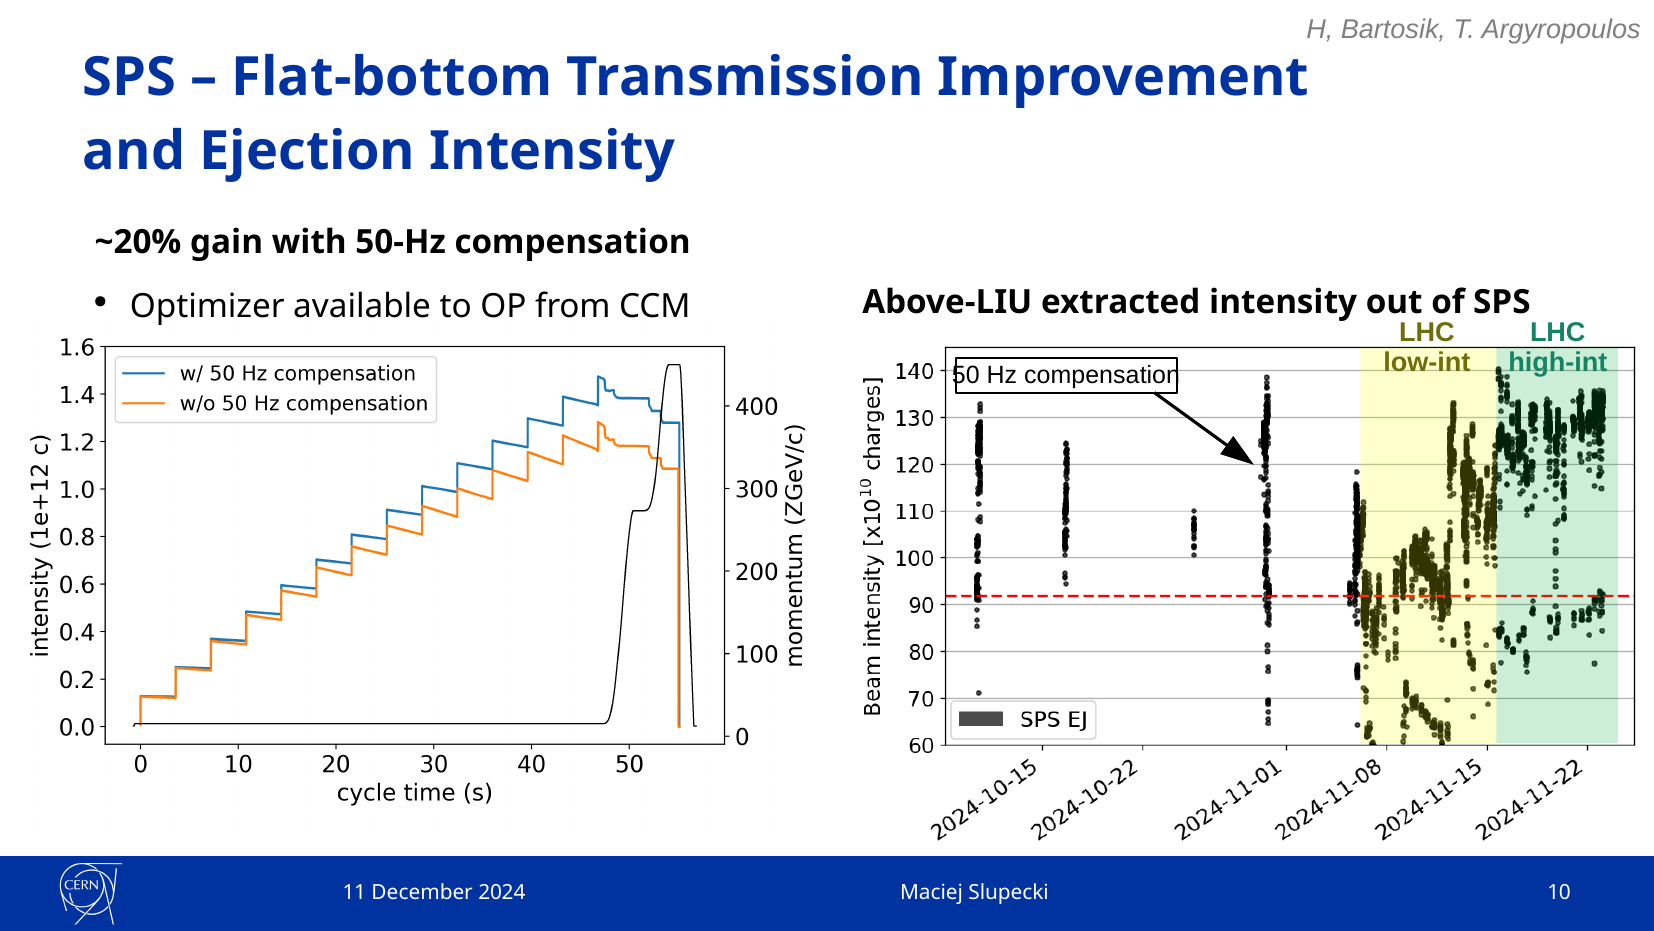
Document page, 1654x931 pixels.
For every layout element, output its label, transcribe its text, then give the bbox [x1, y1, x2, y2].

list Above-LIU extracted intensity out of SPS [862, 277, 1654, 408]
list ~20% gain with 50-Hz compensation Optimizer available to OP from CCM [94, 218, 886, 349]
title SPS – Flat-bottom Transmission Improvement and Ejection Intensity [82, 37, 1571, 193]
picture [56, 859, 127, 928]
picture [4, 312, 833, 833]
text_box [1360, 408, 1618, 744]
picture [855, 349, 1636, 844]
text_box H, Bartosik, T. Argyropoulos [1293, 11, 1654, 48]
